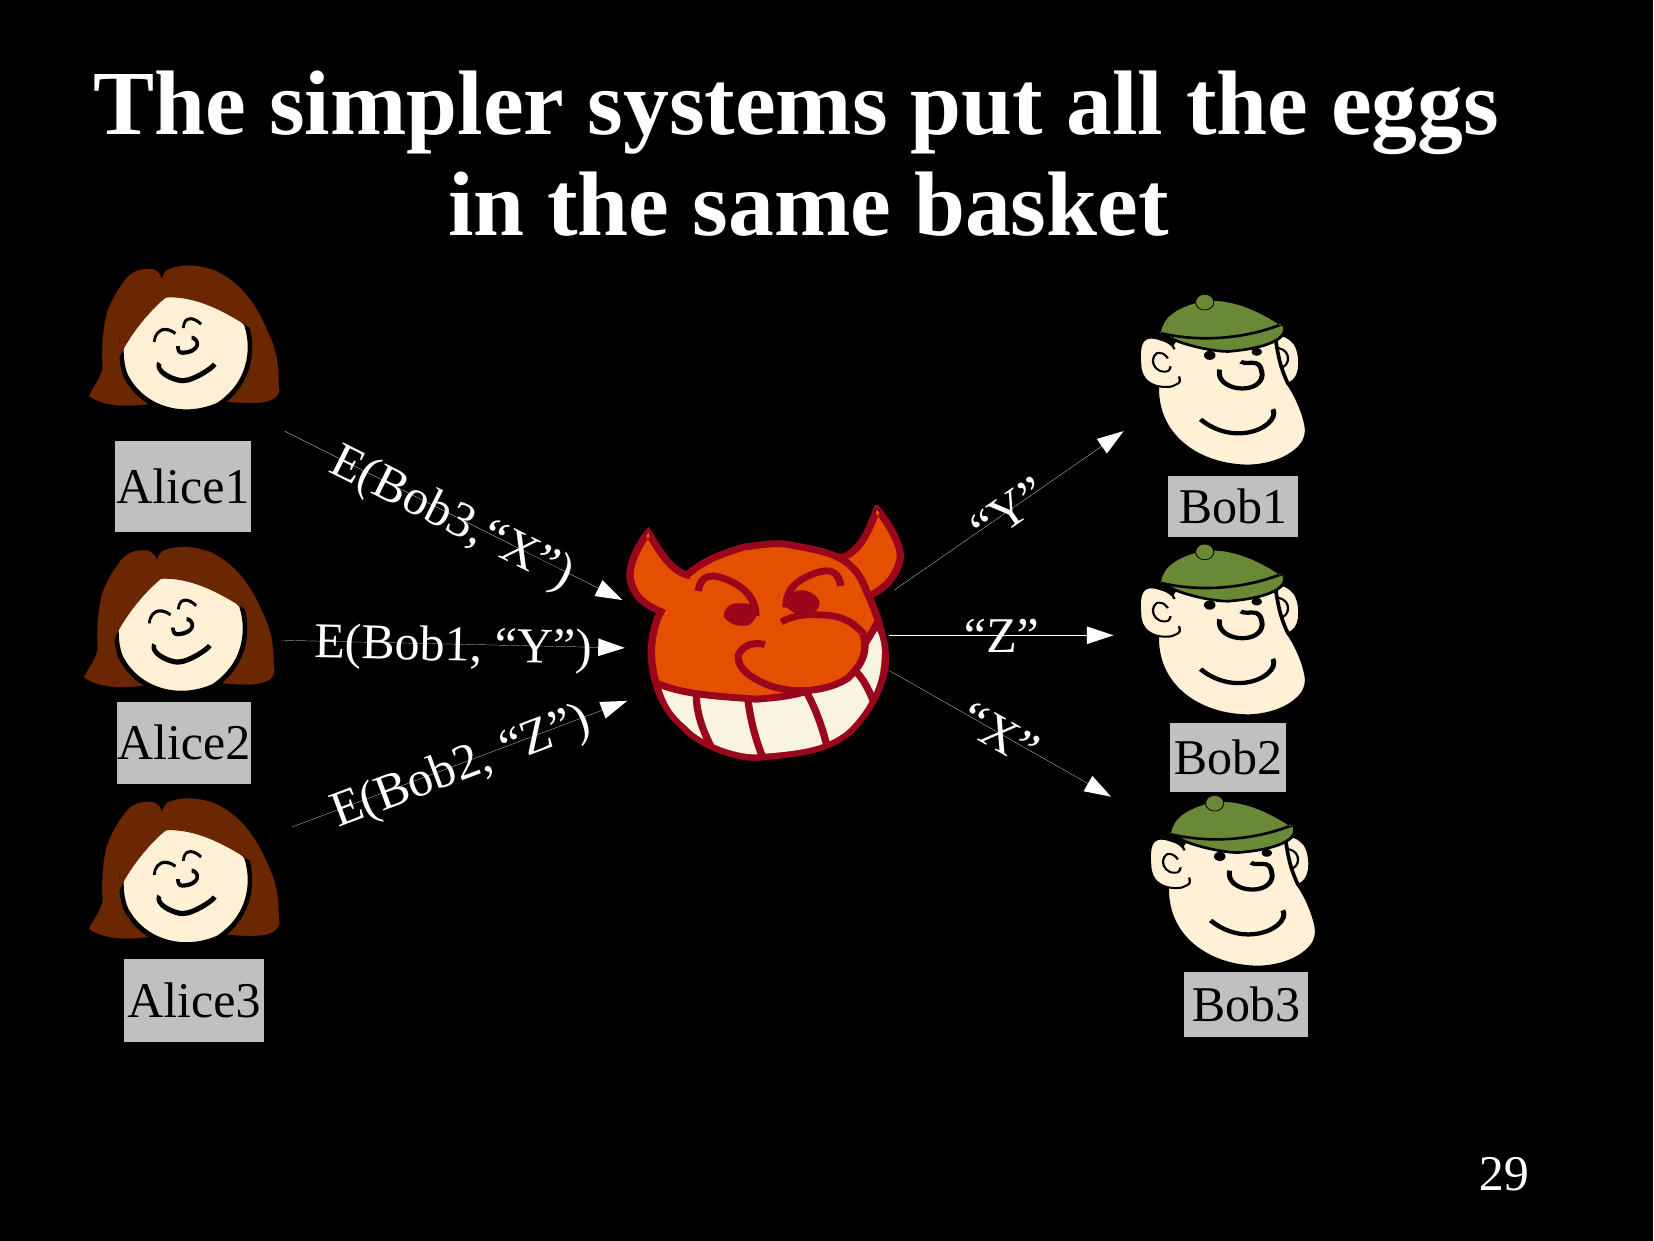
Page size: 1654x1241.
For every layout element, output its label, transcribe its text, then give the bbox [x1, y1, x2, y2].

picture [1137, 541, 1309, 718]
picture [88, 797, 280, 948]
picture [1147, 792, 1319, 969]
text_box Bob3 [1183, 971, 1309, 1038]
text_box Alice3 [123, 958, 265, 1043]
text_box Alice2 [116, 701, 252, 785]
picture [626, 505, 905, 761]
text_box Alice1 [114, 440, 252, 533]
title The simpler systems put all the eggs in the same basket [91, 34, 1504, 274]
picture [83, 546, 275, 696]
picture [1137, 291, 1309, 468]
picture [88, 265, 280, 415]
text_box Bob1 [1167, 475, 1299, 538]
text_box Bob2 [1169, 722, 1287, 792]
